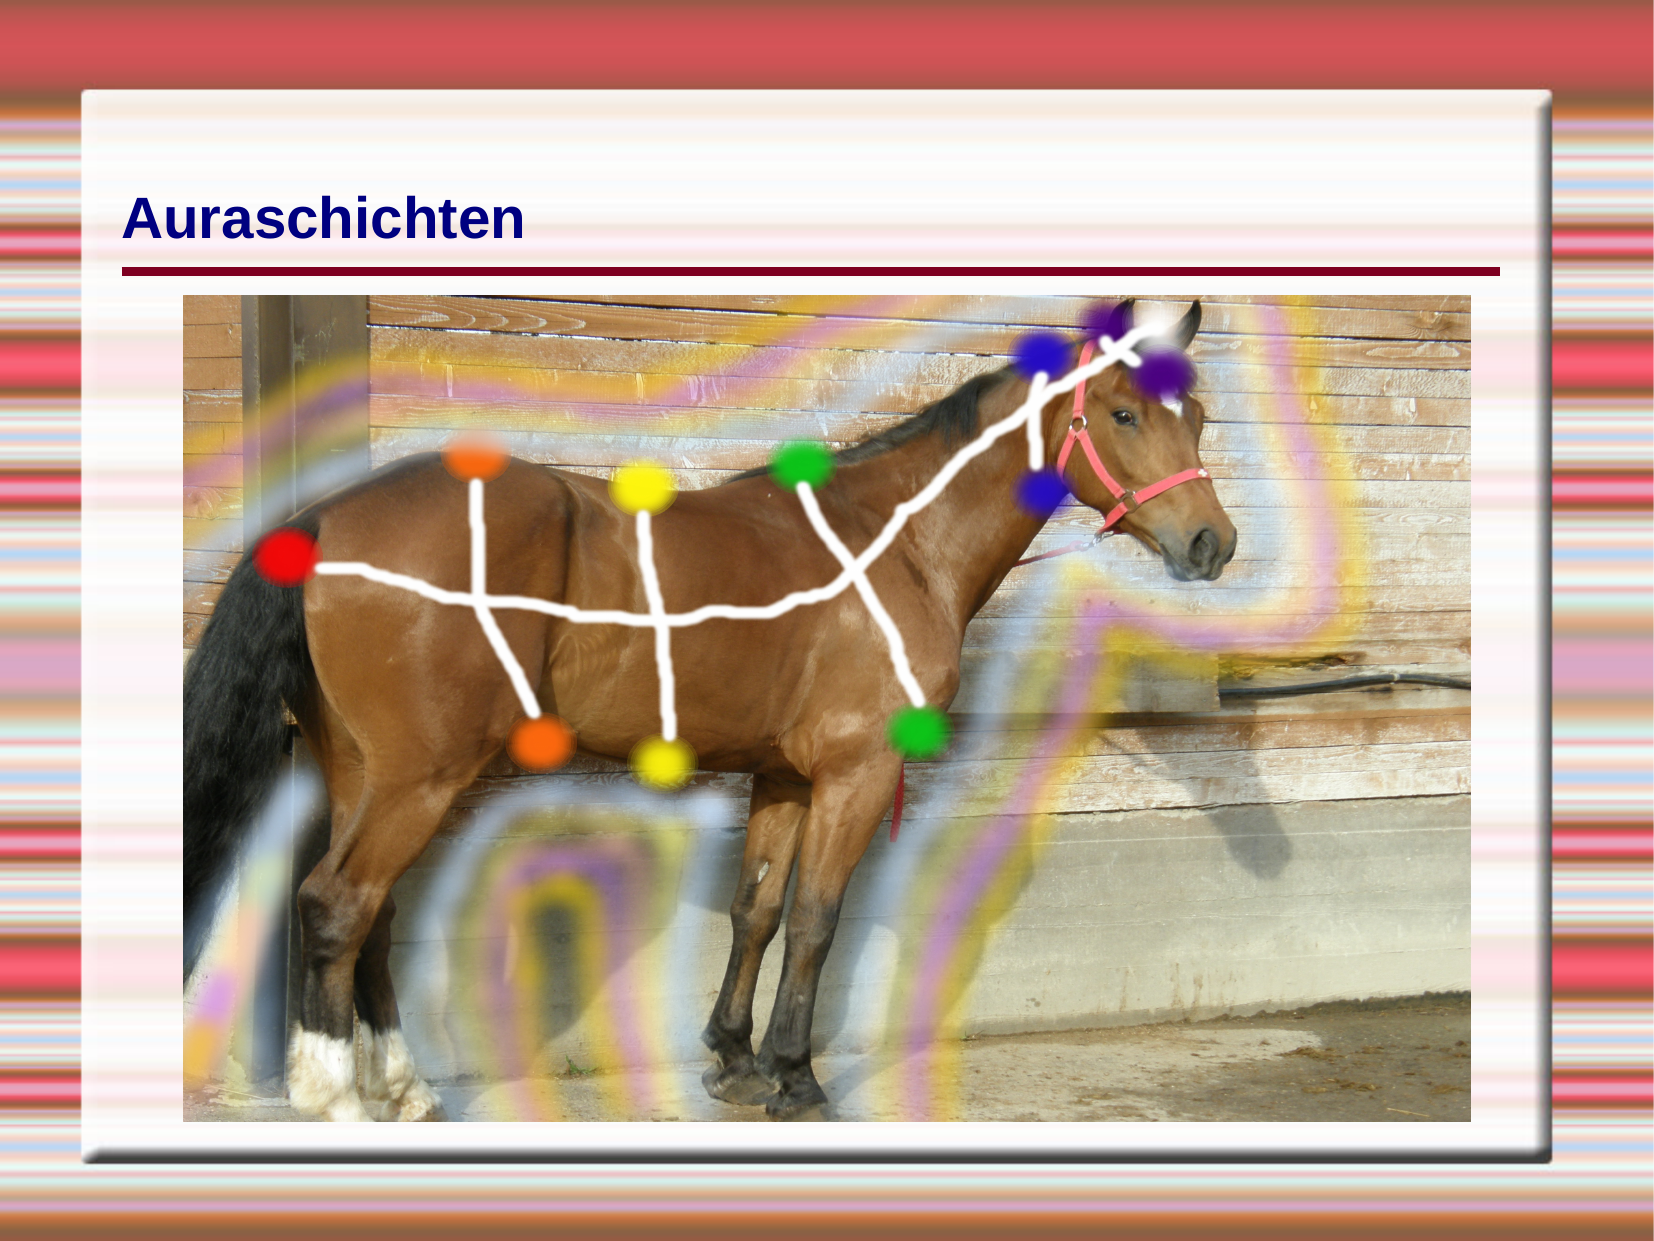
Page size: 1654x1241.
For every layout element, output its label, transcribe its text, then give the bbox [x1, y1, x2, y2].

title Auraschichten [121, 114, 1534, 322]
picture [0, 0, 1654, 1241]
